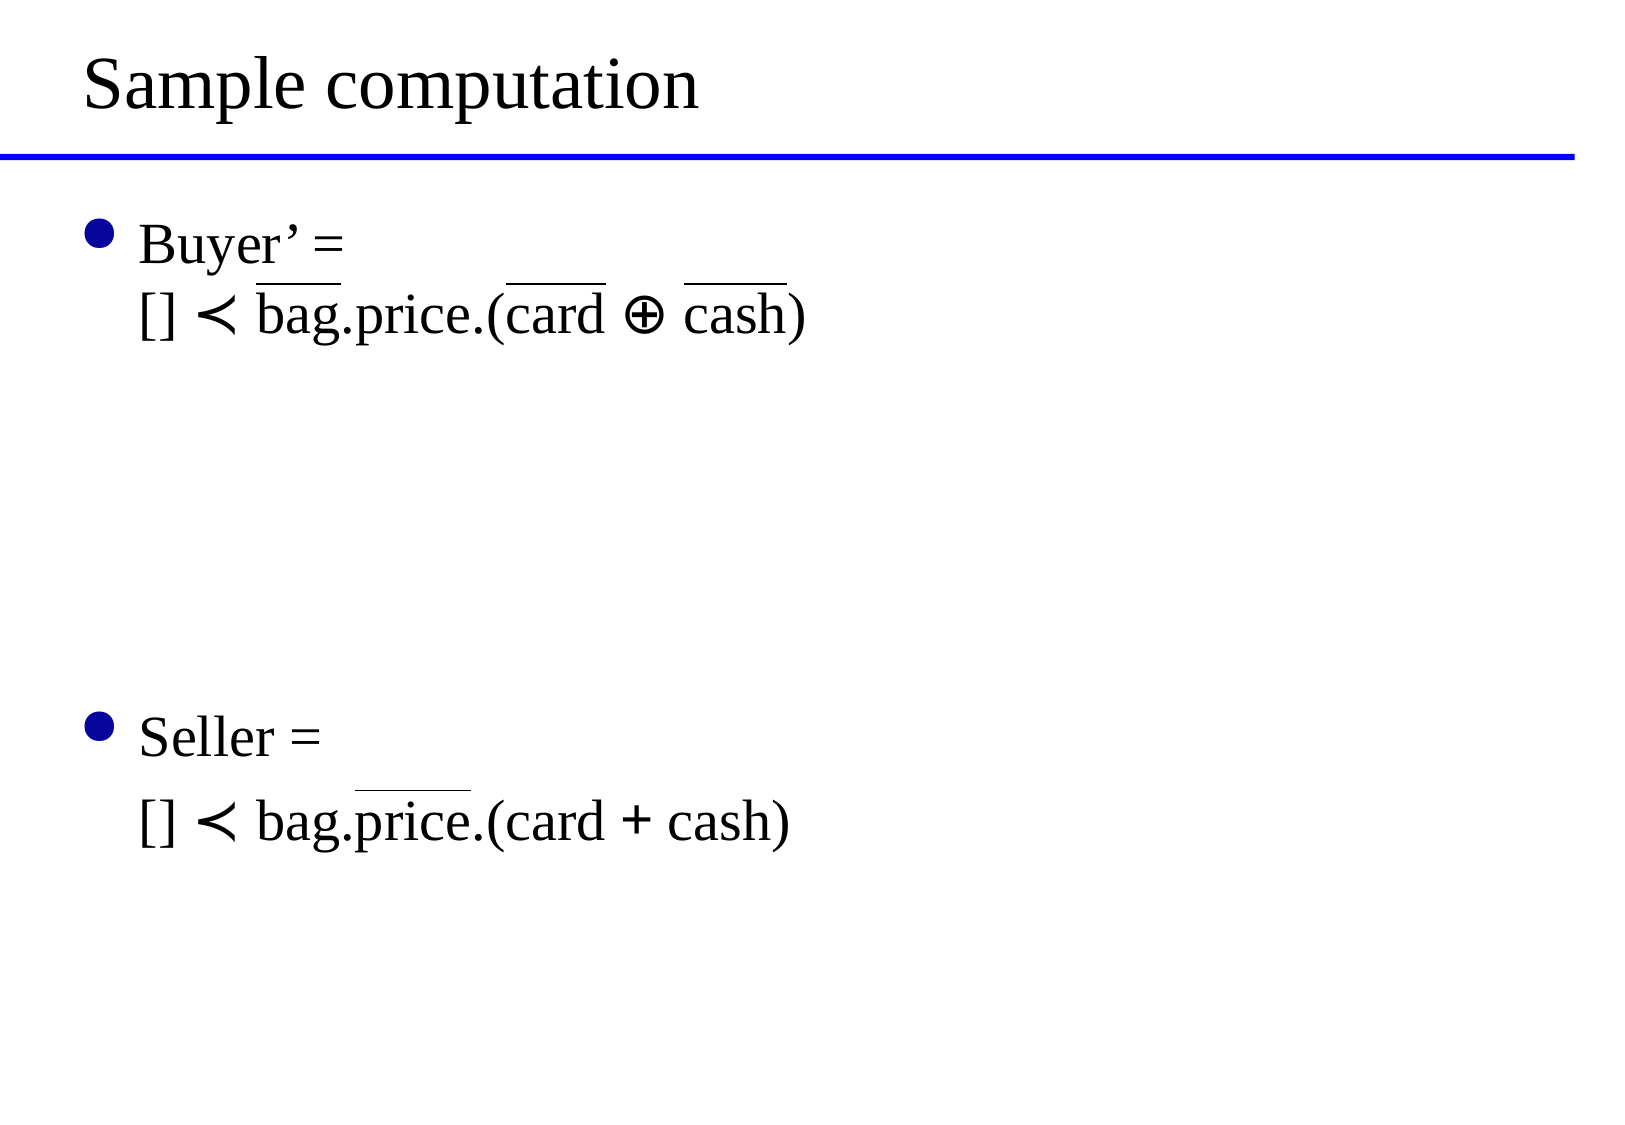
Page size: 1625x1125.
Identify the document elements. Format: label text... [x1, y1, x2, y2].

list Buyer’ = [] ≺ bag.price.(card ⊕ cash) Seller = [] ≺ bag.price.(card + cash) [67, 198, 1478, 1061]
title Sample computation [67, 27, 1544, 131]
